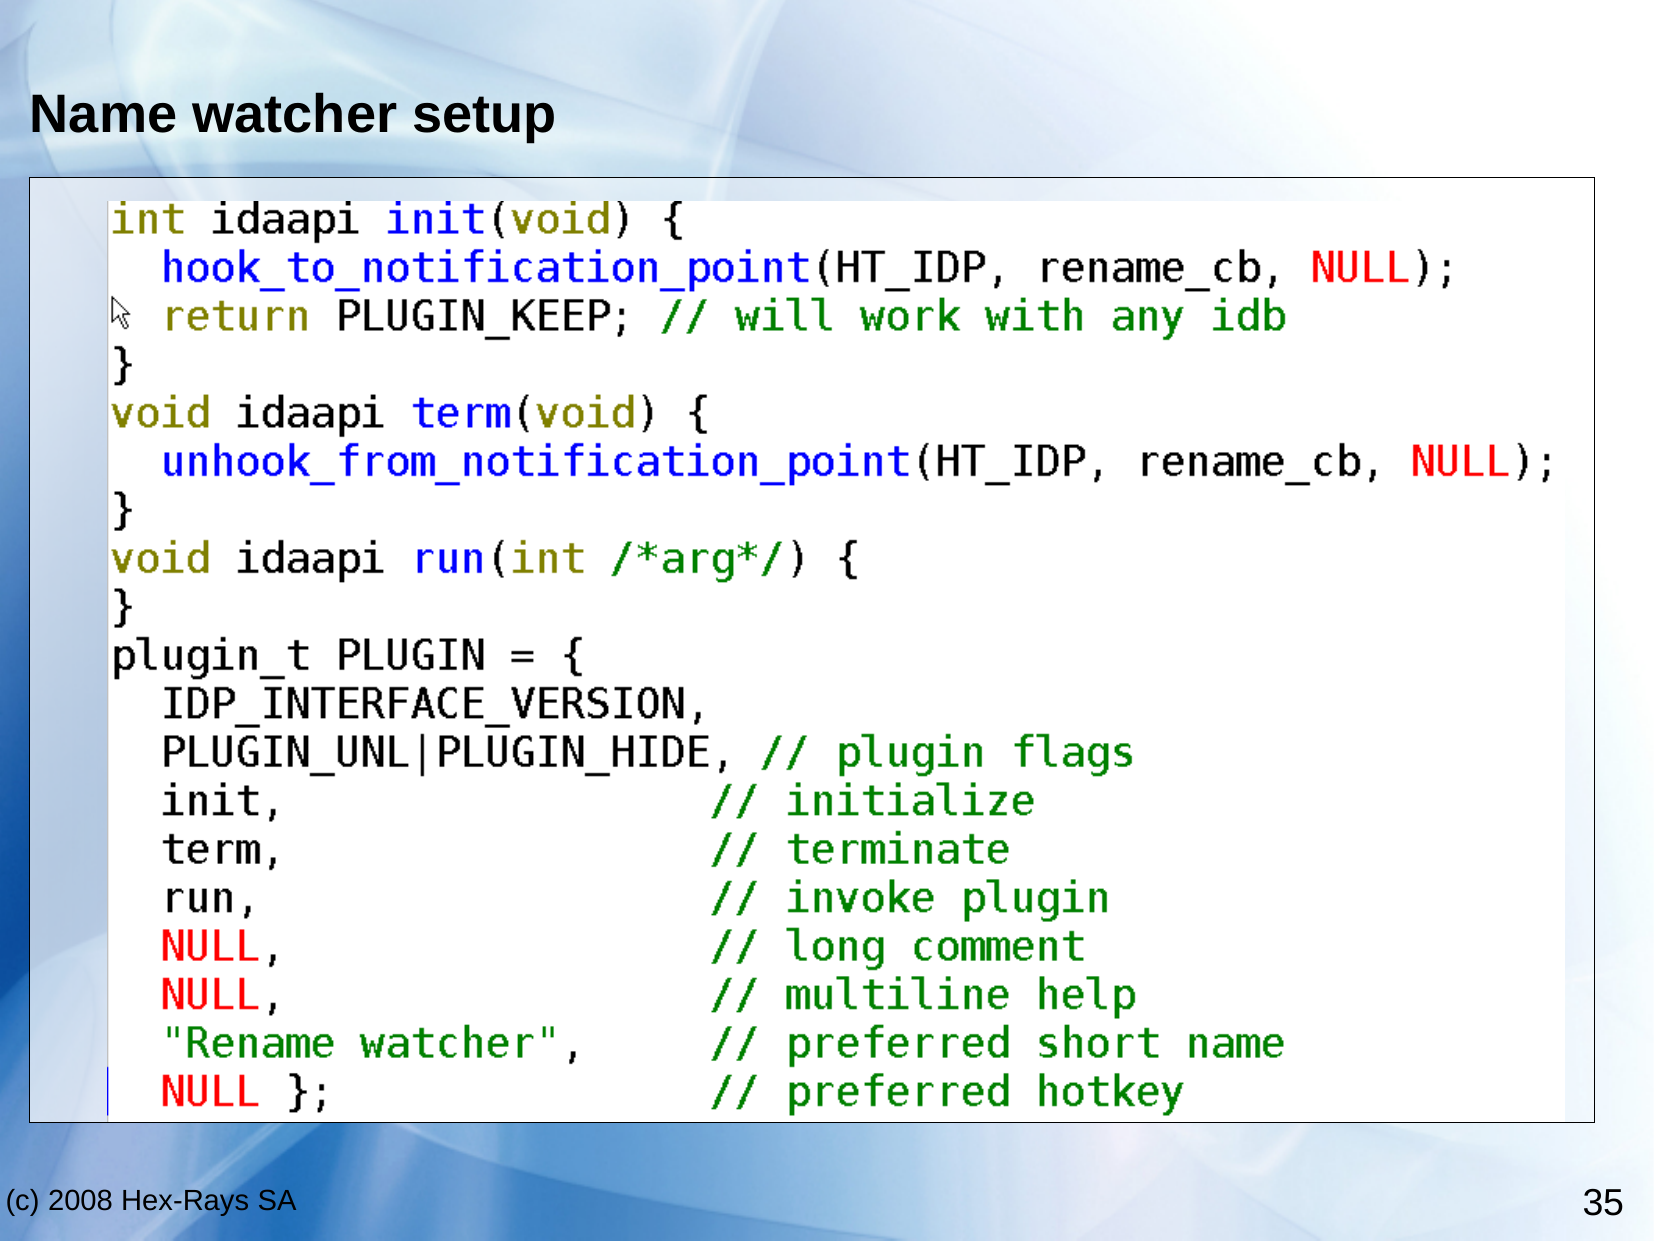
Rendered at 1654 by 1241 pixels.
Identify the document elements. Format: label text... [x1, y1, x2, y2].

picture [0, 0, 1654, 1241]
title Name watcher setup [29, 49, 1506, 178]
